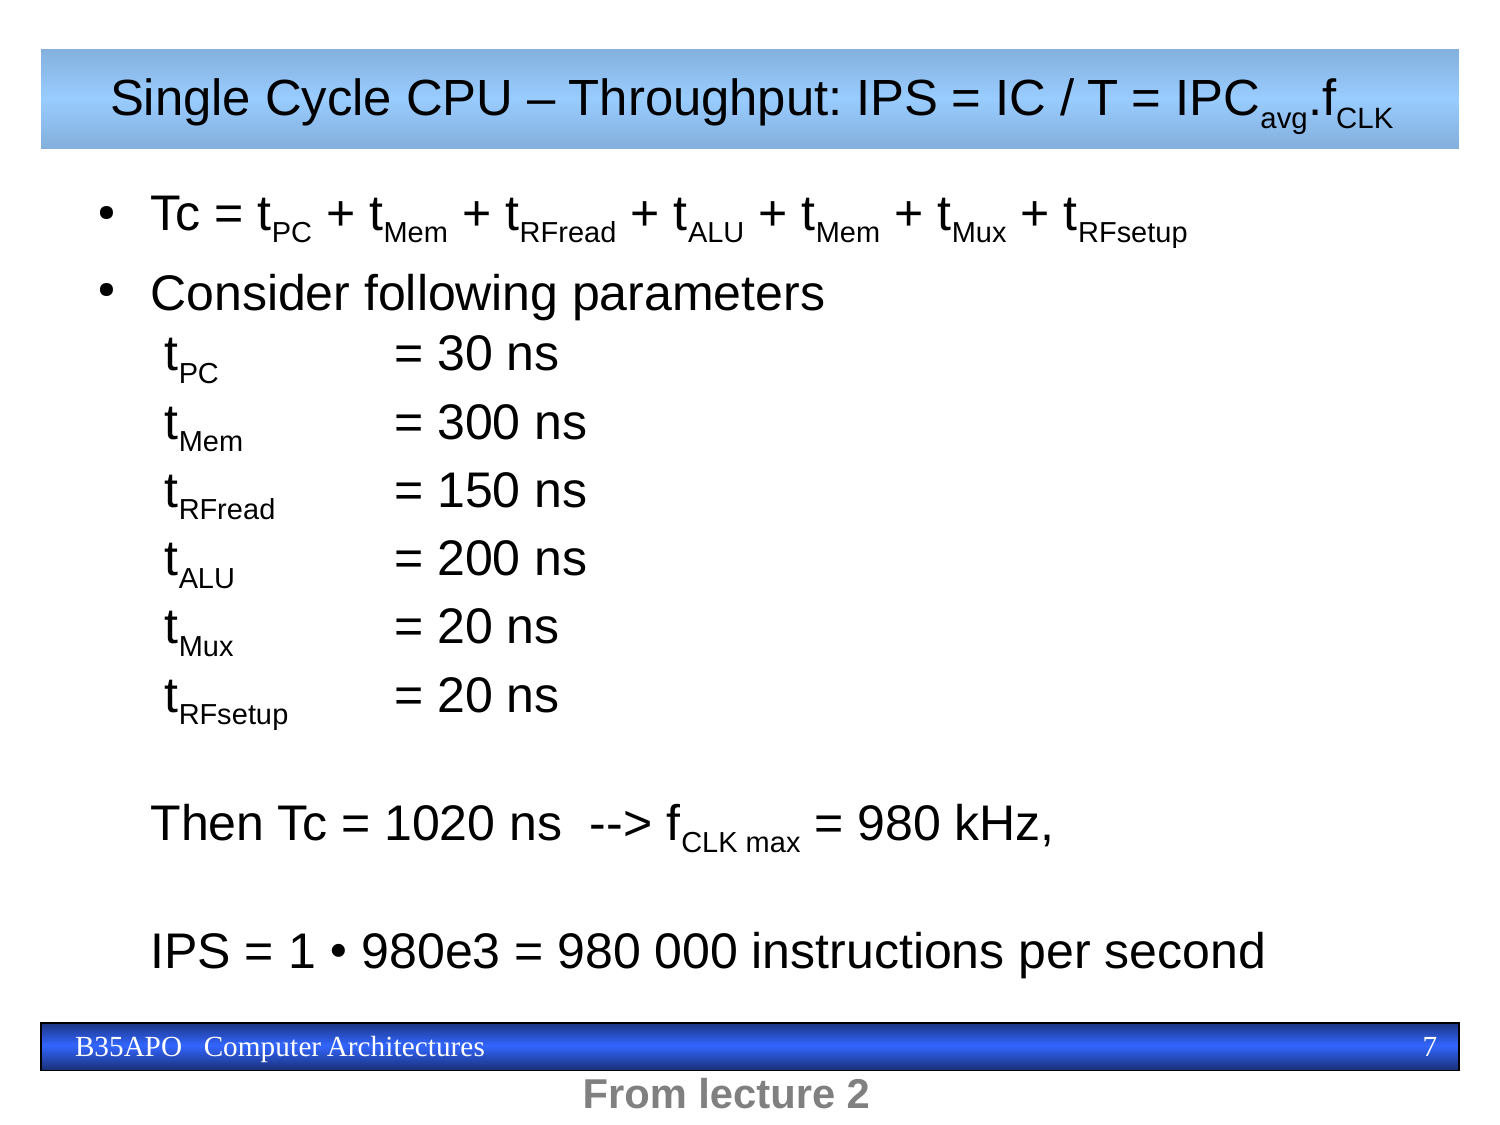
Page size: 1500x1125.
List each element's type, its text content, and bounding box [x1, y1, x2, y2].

title Single Cycle CPU – Throughput: IPS = IC / T = IPCavg.fCLK [41, 49, 1459, 149]
list Tc = tPC + tMem + tRFread + tALU + tMem + tMux + tRFsetup Consider following parameters tPC = 30 ns tMem = 300 ns tRFread = 150 ns tALU = 200 ns tMux = 20 ns tRFsetup = 20 ns Then Tc = 1020 ns --> fCLK max = 980 kHz, IPS = 1 • 980e3 = 980 000 instructions per second [64, 172, 1436, 1000]
text_box From lecture 2 [567, 1059, 886, 1125]
